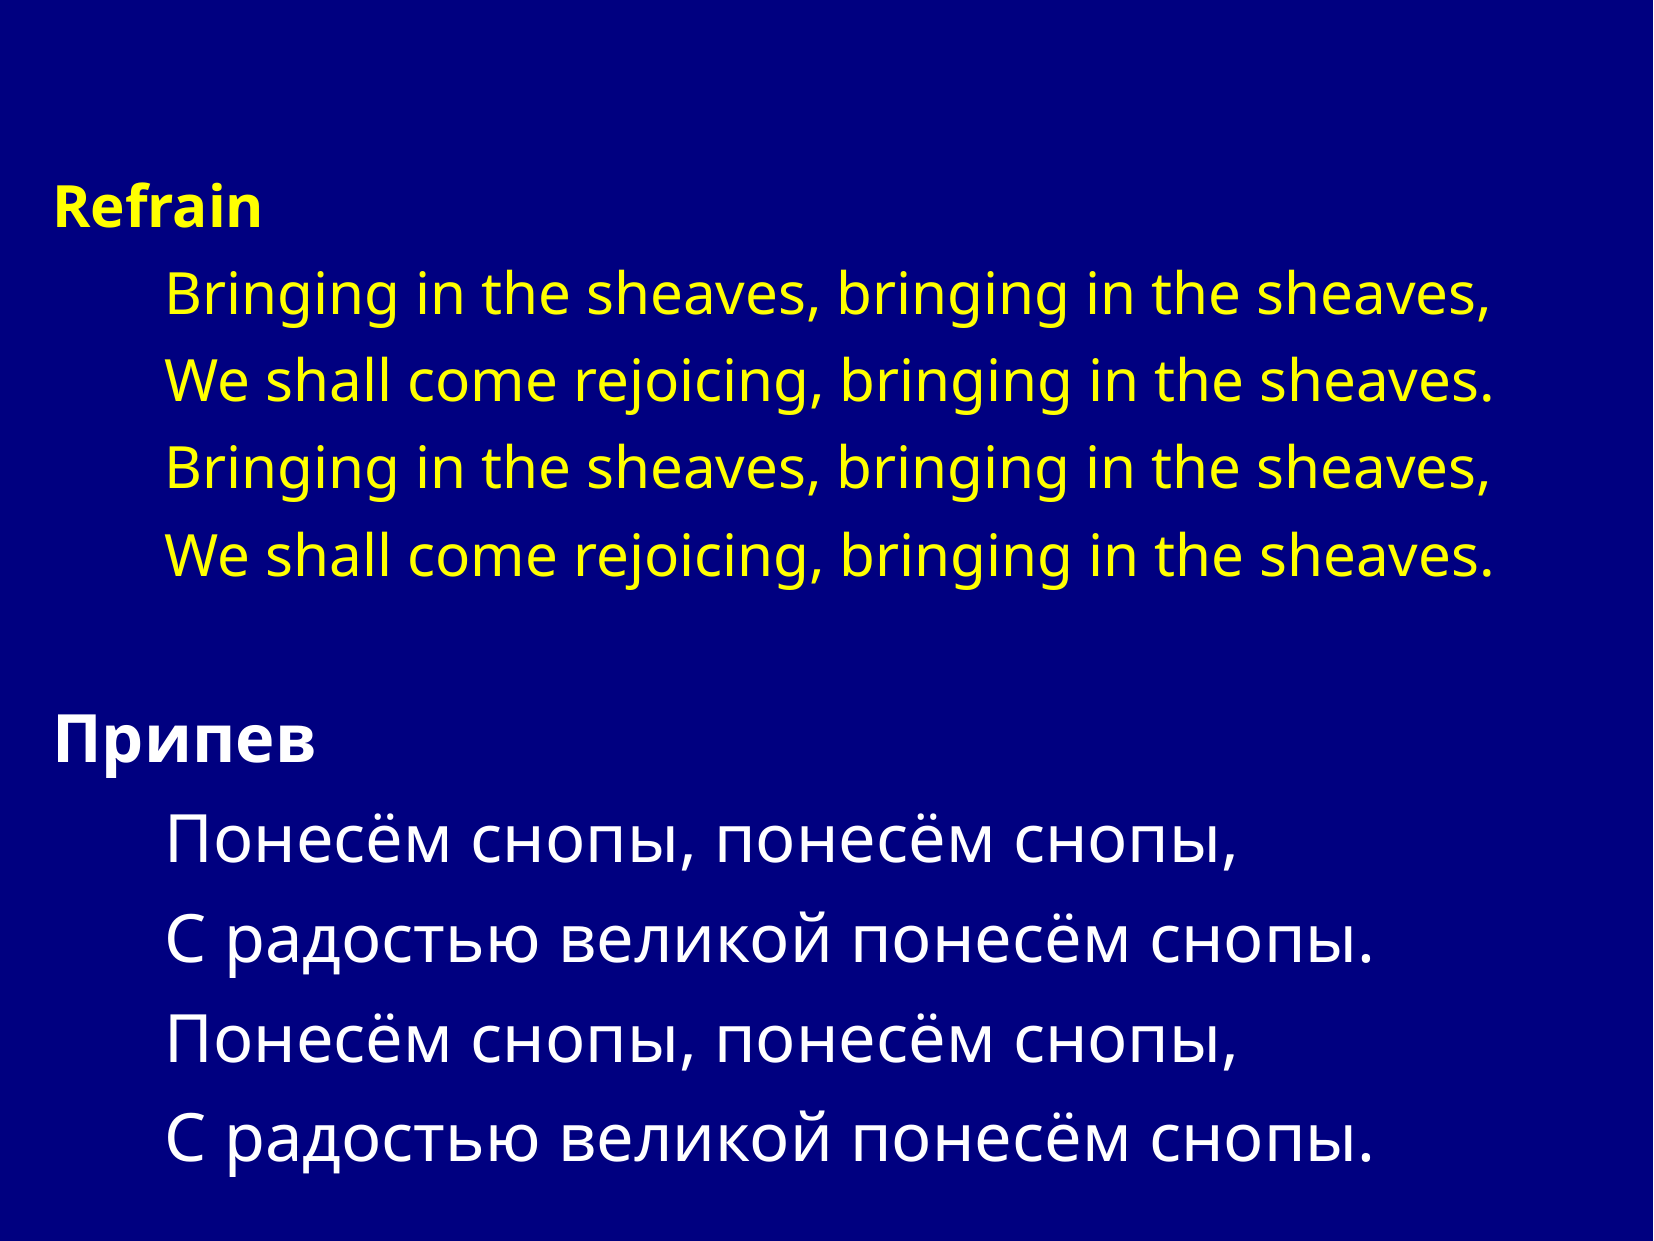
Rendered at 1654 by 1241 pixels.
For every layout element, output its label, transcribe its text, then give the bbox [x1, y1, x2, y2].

text_box Припев Понесём снопы, понесём снопы, С радостью великой понесём снопы. Понесём снопы, понесём снопы, С радостью великой понесём снопы. [37, 675, 1653, 1163]
text_box Refrain Bringing in the sheaves, bringing in the sheaves, We shall come rejoicing, bringing in the sheaves. Bringing in the sheaves, bringing in the sheaves, We shall come rejoicing, bringing in the sheaves. [37, 150, 1653, 638]
